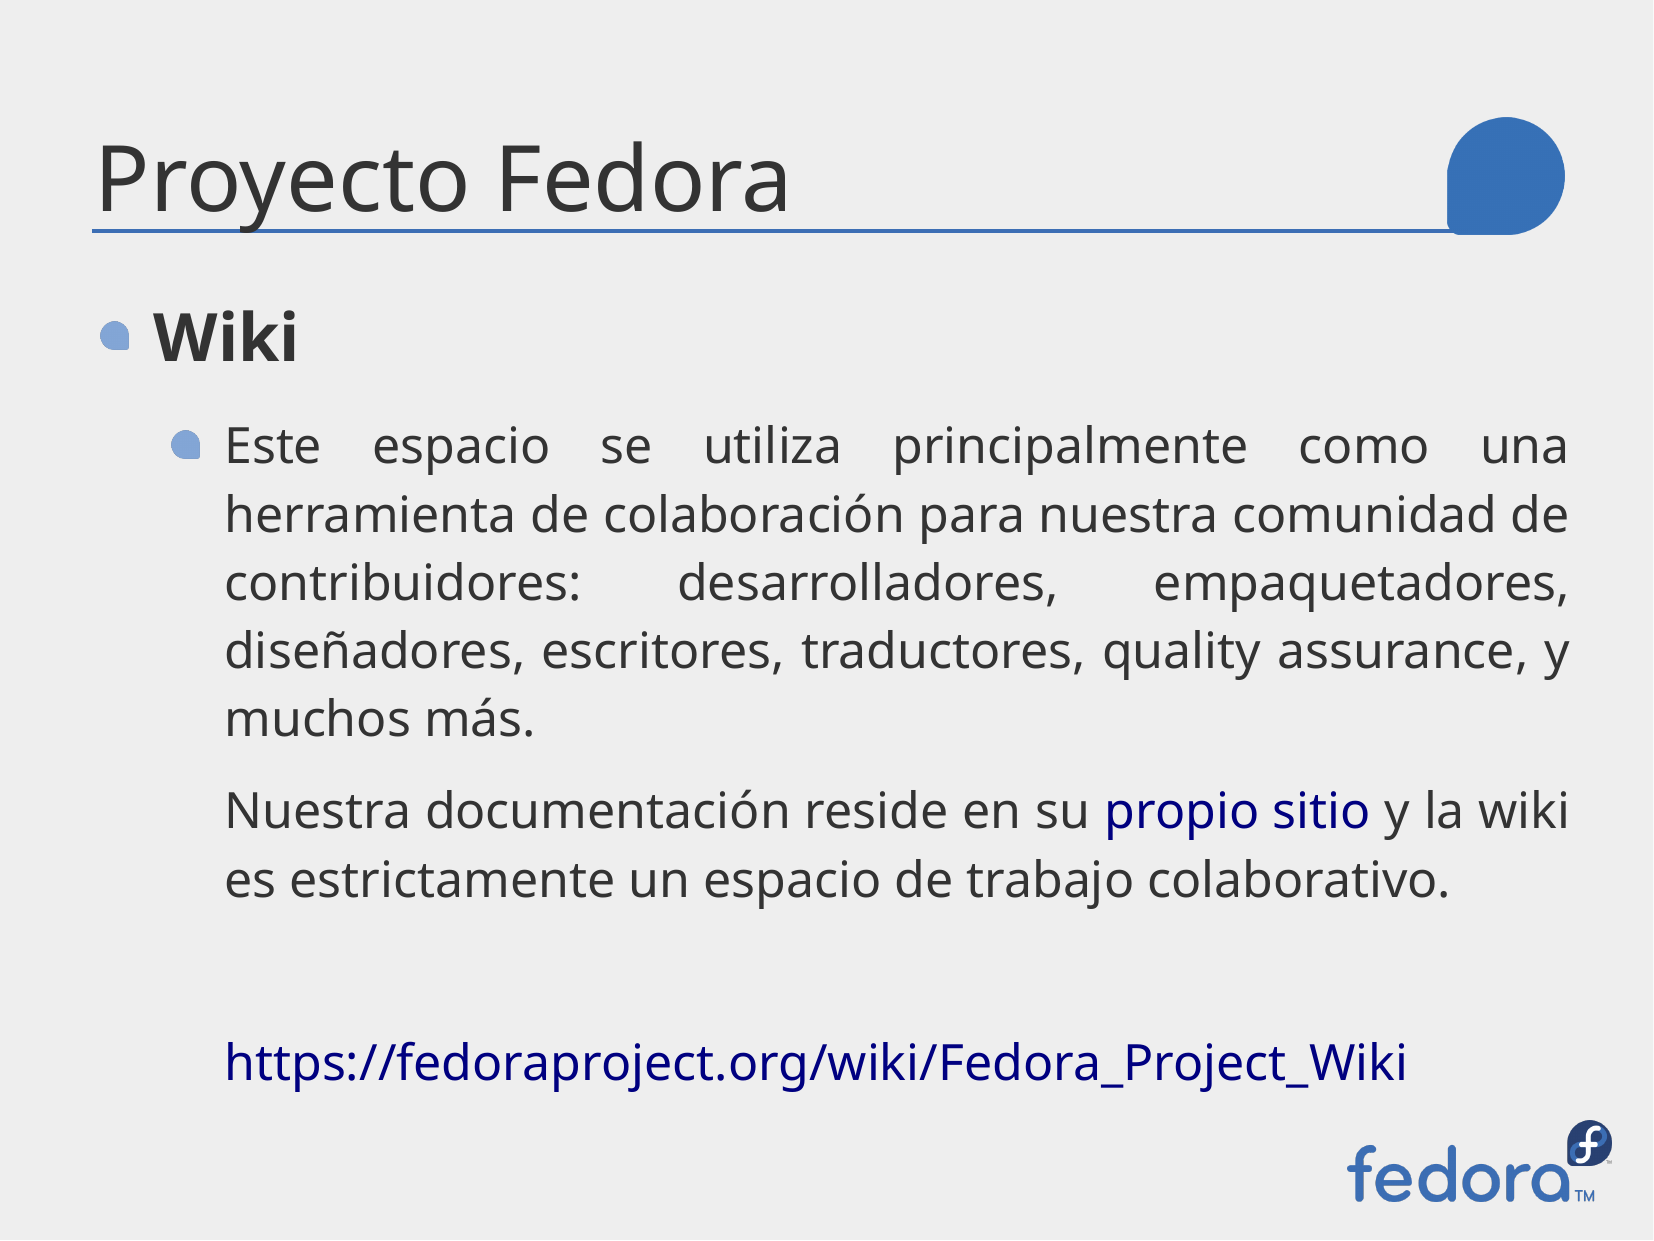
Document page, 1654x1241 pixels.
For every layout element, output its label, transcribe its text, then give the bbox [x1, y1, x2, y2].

picture [1447, 117, 1565, 235]
list Wiki Este espacio se utiliza principalmente como una herramienta de colaboración para nuestra comunidad de contribuidores: desarrolladores, empaquetadores, diseñadores, escritores, traductores, quality assurance, y muchos más. Nuestra documentación reside en su propio sitio y la wiki es estrictamente un espacio de trabajo colaborativo. https://fedoraproject.org/wiki/Fedora_Project_Wiki [82, 290, 1571, 1094]
picture [1347, 1120, 1612, 1202]
title Proyecto Fedora [94, 100, 1426, 251]
